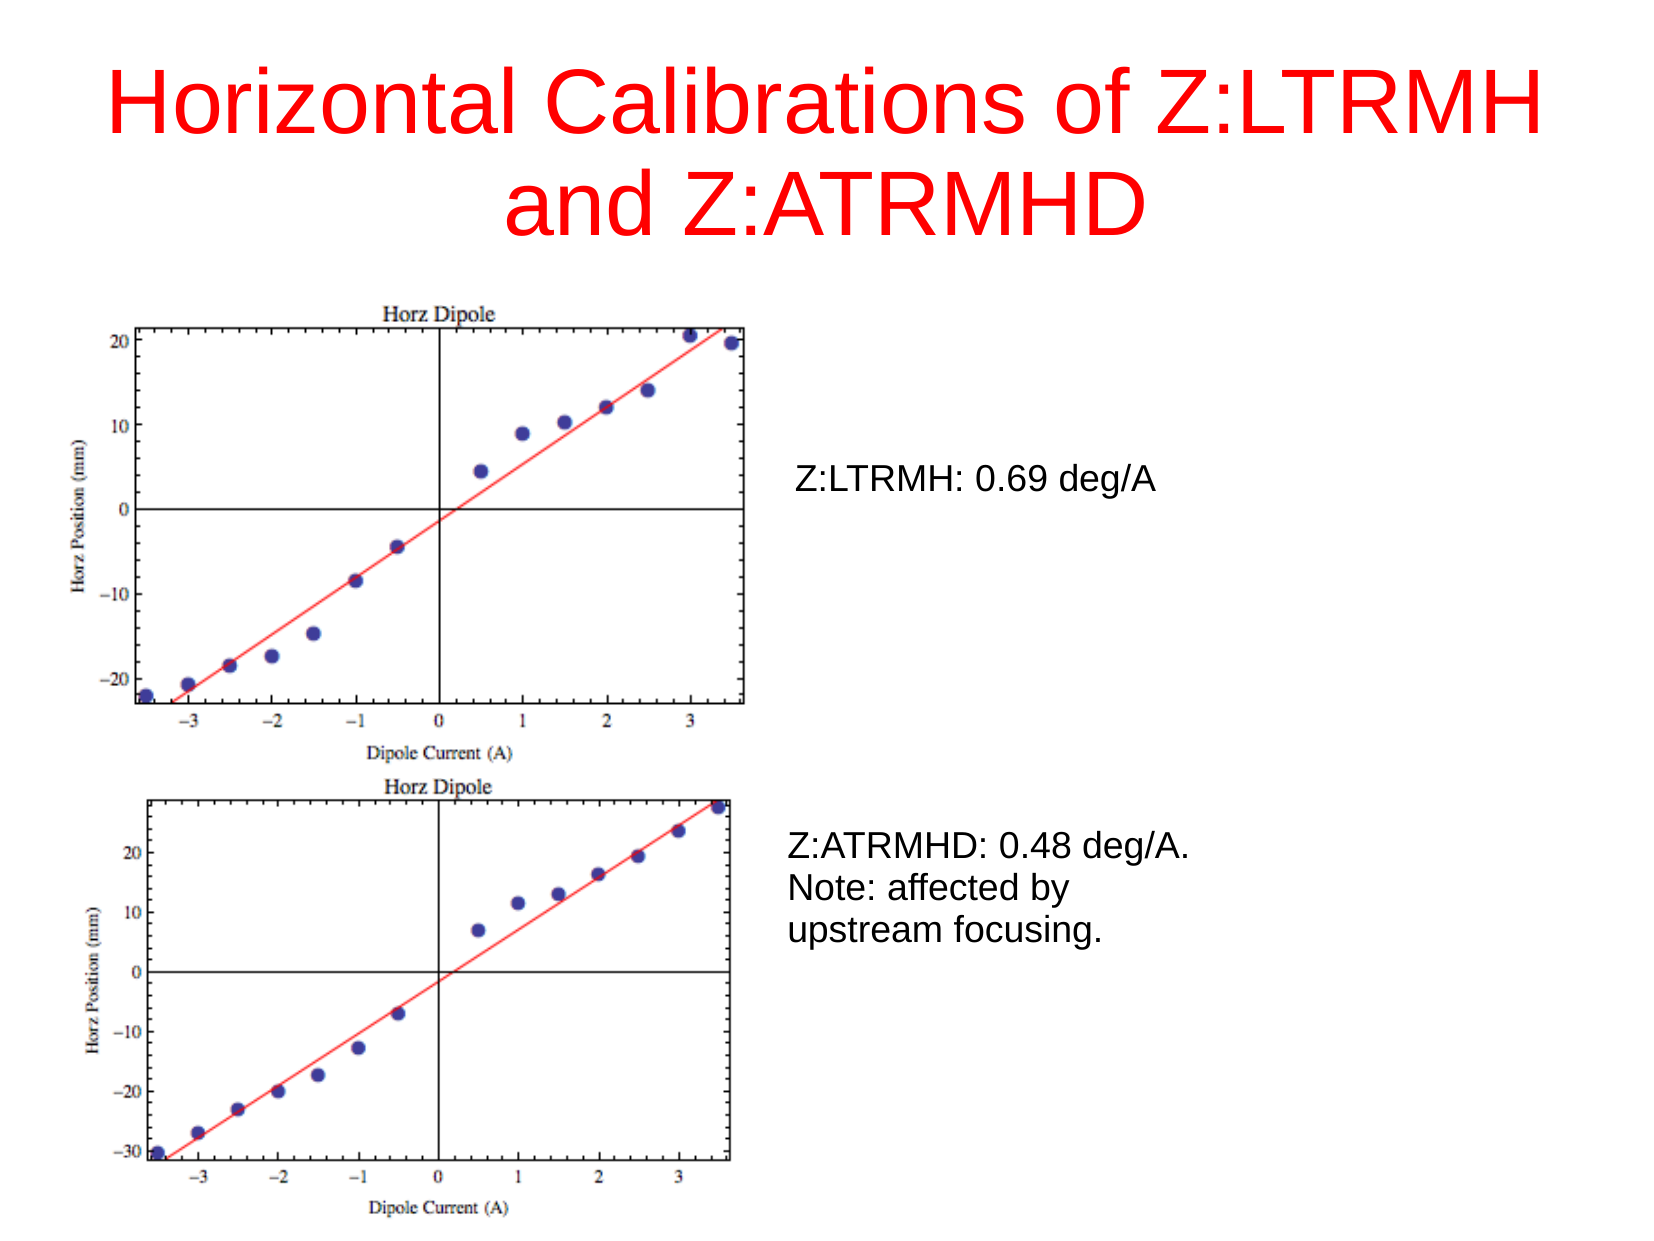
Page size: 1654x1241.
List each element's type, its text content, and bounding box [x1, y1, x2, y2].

title Horizontal Calibrations of Z:LTRMH and Z:ATRMHD [82, 49, 1571, 257]
picture [82, 778, 733, 1223]
text_box Z:ATRMHD: 0.48 deg/A. Note: affected by upstream focusing. [772, 817, 1223, 959]
text_box Z:LTRMH: 0.69 deg/A [780, 450, 1253, 507]
picture [67, 305, 747, 769]
